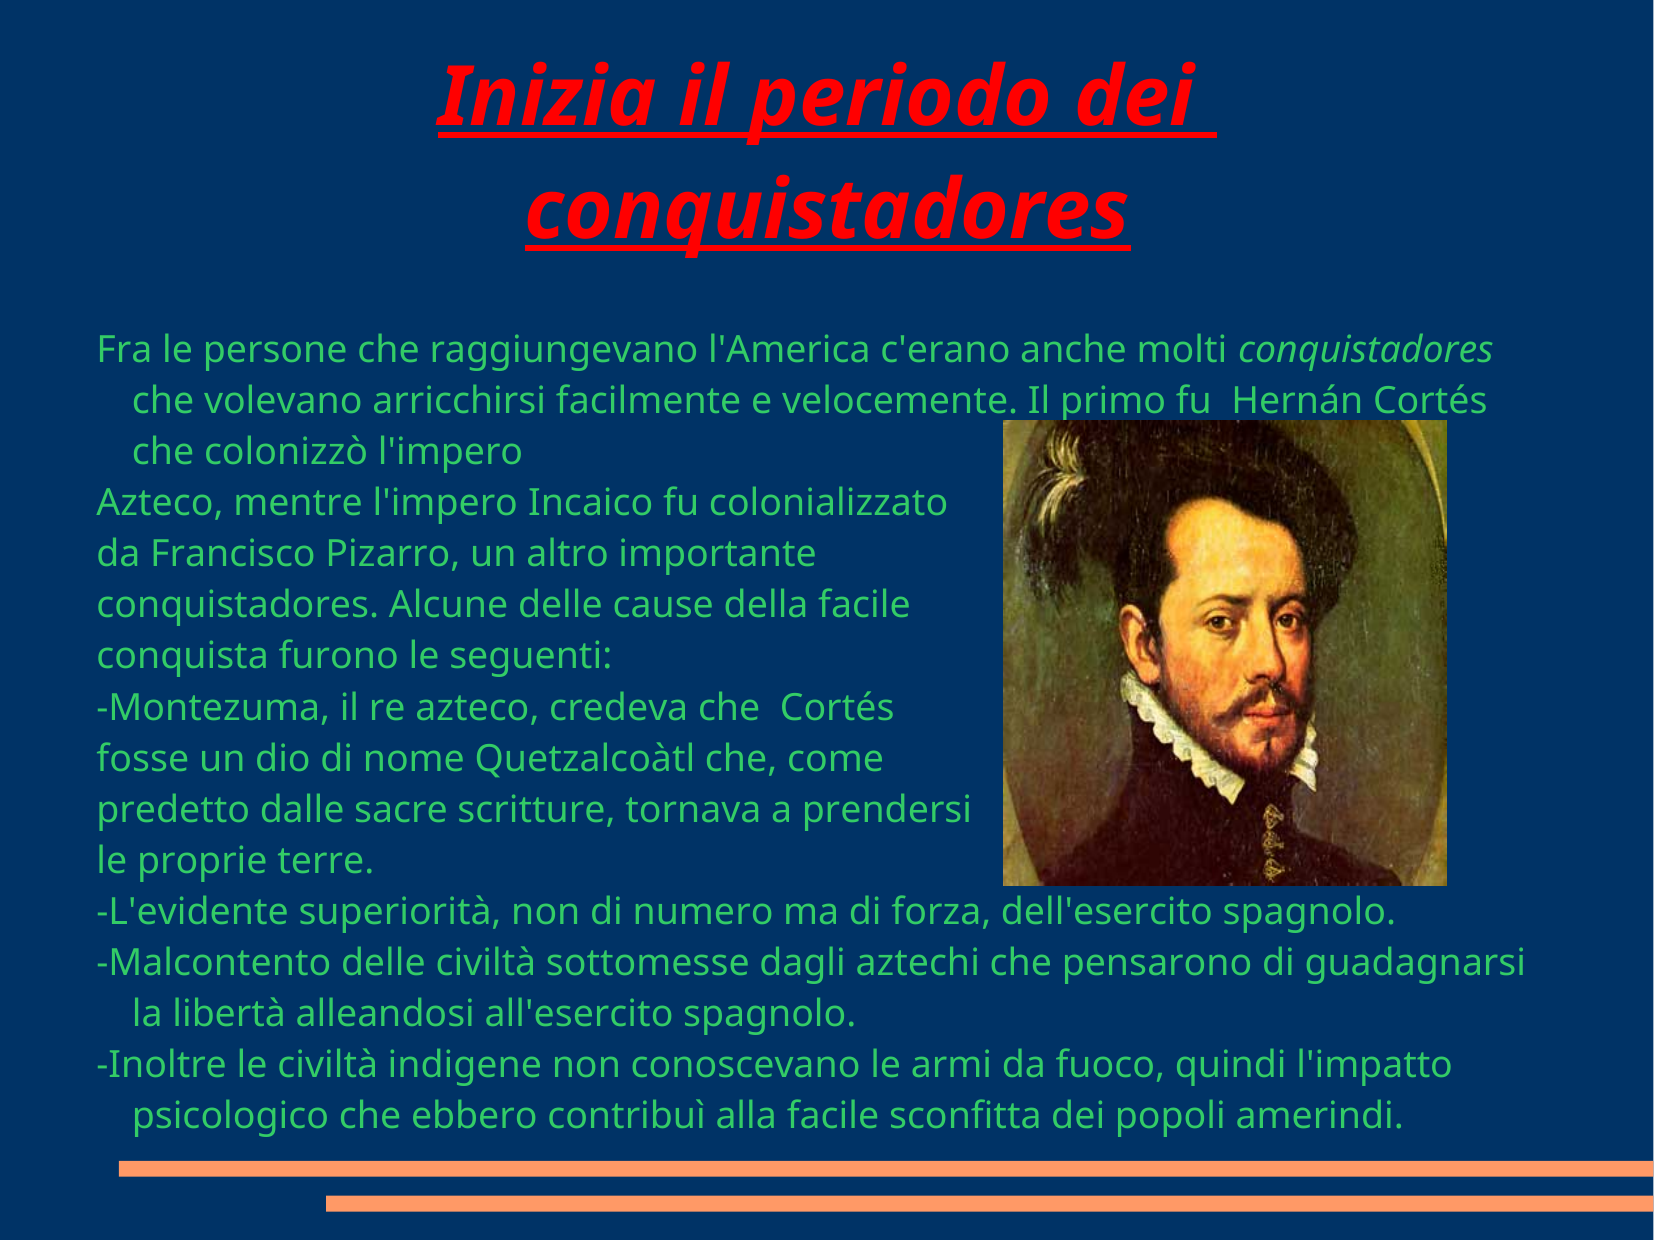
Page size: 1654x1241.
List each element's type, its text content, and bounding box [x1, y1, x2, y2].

title Inizia il periodo dei conquistadores [121, 33, 1534, 252]
picture [1003, 420, 1447, 886]
subtitle Fra le persone che raggiungevano l'America c'erano anche molti conquistadores che volevano arricchirsi facilmente e velocemente. Il primo fu Hernán Cortés che colonizzò l'impero Azteco, mentre l'impero Incaico fu colonializzato da Francisco Pizarro, un altro importante conquistadores. Alcune delle cause della facile conquista furono le seguenti: -Montezuma, il re azteco, credeva che Cortés fosse un dio di nome Quetzalcoàtl che, come predetto dalle sacre scritture, tornava a prendersi le proprie terre. -L'evidente superiorità, non di numero ma di forza, dell'esercito spagnolo. -Malcontento delle civiltà sottomesse dagli aztechi che pensarono di guadagnarsi la libertà alleandosi all'esercito spagnolo. -Inoltre le civiltà indigene non conoscevano le armi da fuoco, quindi l'impatto psicologico che ebbero contribuì alla facile sconfitta dei popoli amerindi. [96, 252, 1536, 1241]
